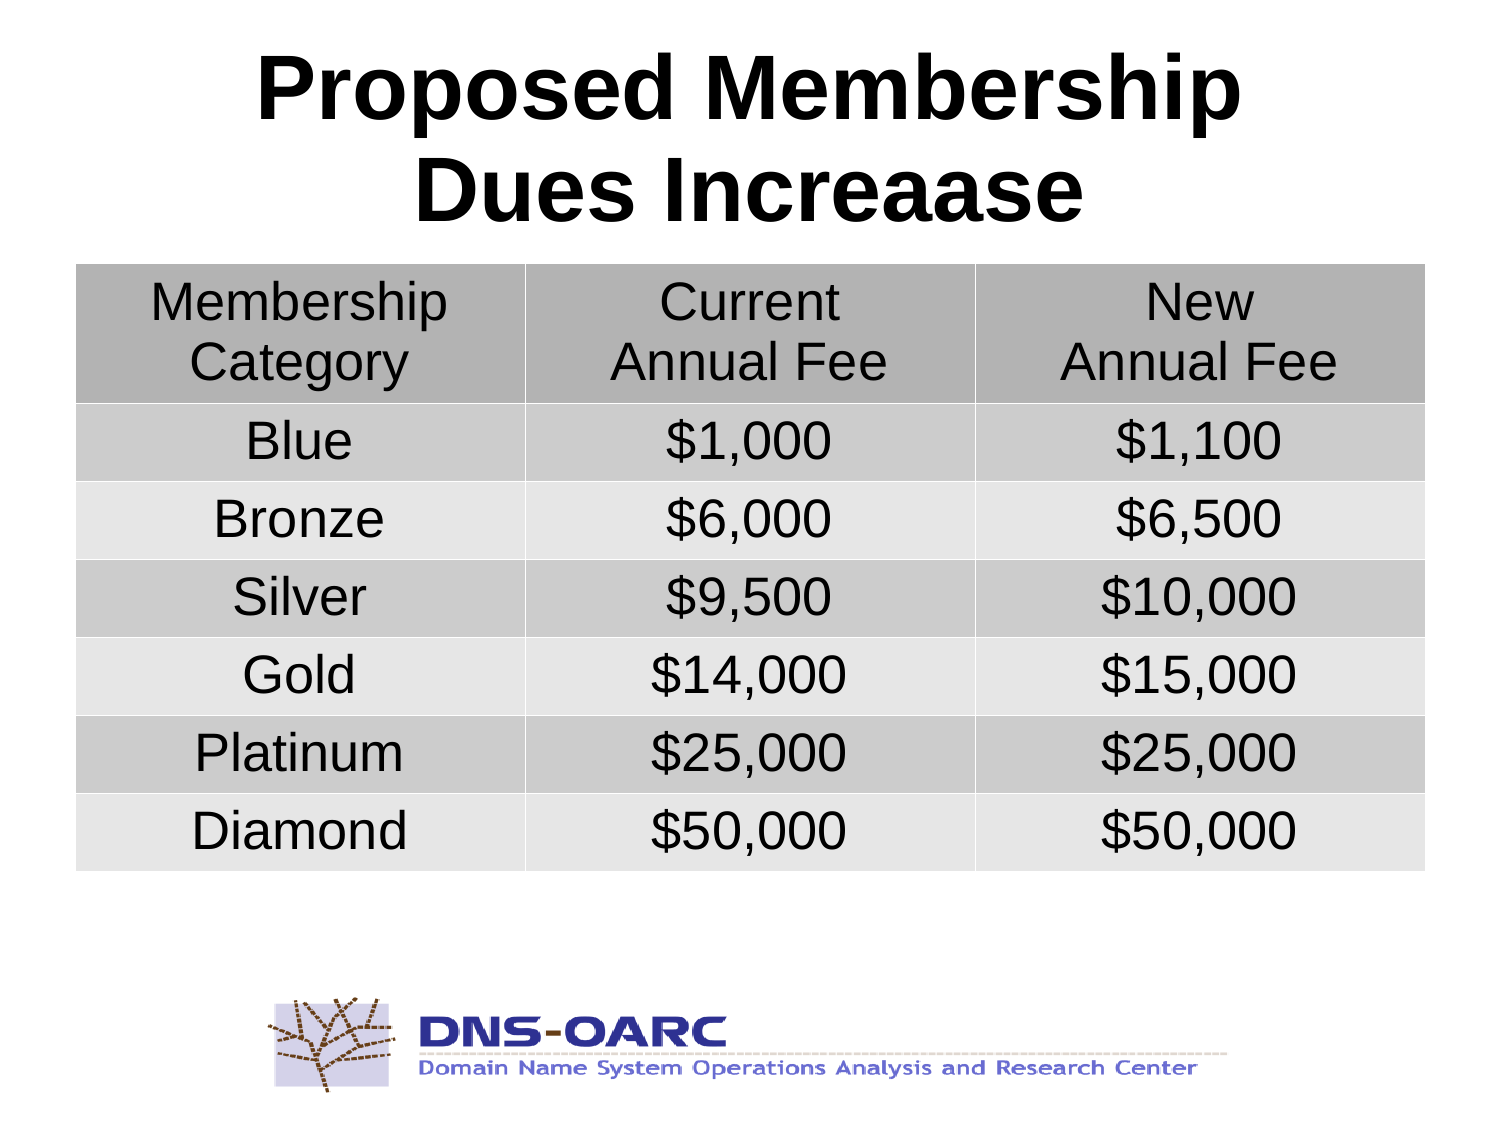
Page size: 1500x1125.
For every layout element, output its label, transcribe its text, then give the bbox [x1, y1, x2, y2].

table_cell Platinum [76, 716, 525, 793]
table_cell $1,000 [526, 404, 975, 481]
title Proposed Membership Dues Increaase [75, 36, 1425, 242]
table_cell Gold [76, 638, 525, 715]
table_cell Bronze [76, 482, 525, 559]
table_cell Diamond [76, 794, 525, 871]
table_header New Annual Fee [976, 264, 1425, 403]
table_cell $50,000 [976, 794, 1425, 871]
table_cell $6,000 [526, 482, 975, 559]
table_header Membership Category [76, 264, 525, 403]
table_cell $25,000 [976, 716, 1425, 793]
table_cell Blue [76, 404, 525, 481]
table_header Current Annual Fee [526, 264, 975, 403]
table_cell $6,500 [976, 482, 1425, 559]
table_cell $50,000 [526, 794, 975, 871]
table_cell Silver [76, 560, 525, 637]
table_cell $1,100 [976, 404, 1425, 481]
table_cell $25,000 [526, 716, 975, 793]
table_cell $14,000 [526, 638, 975, 715]
picture [214, 991, 1259, 1099]
table_cell $15,000 [976, 638, 1425, 715]
table_cell $9,500 [526, 560, 975, 637]
table_cell $10,000 [976, 560, 1425, 637]
